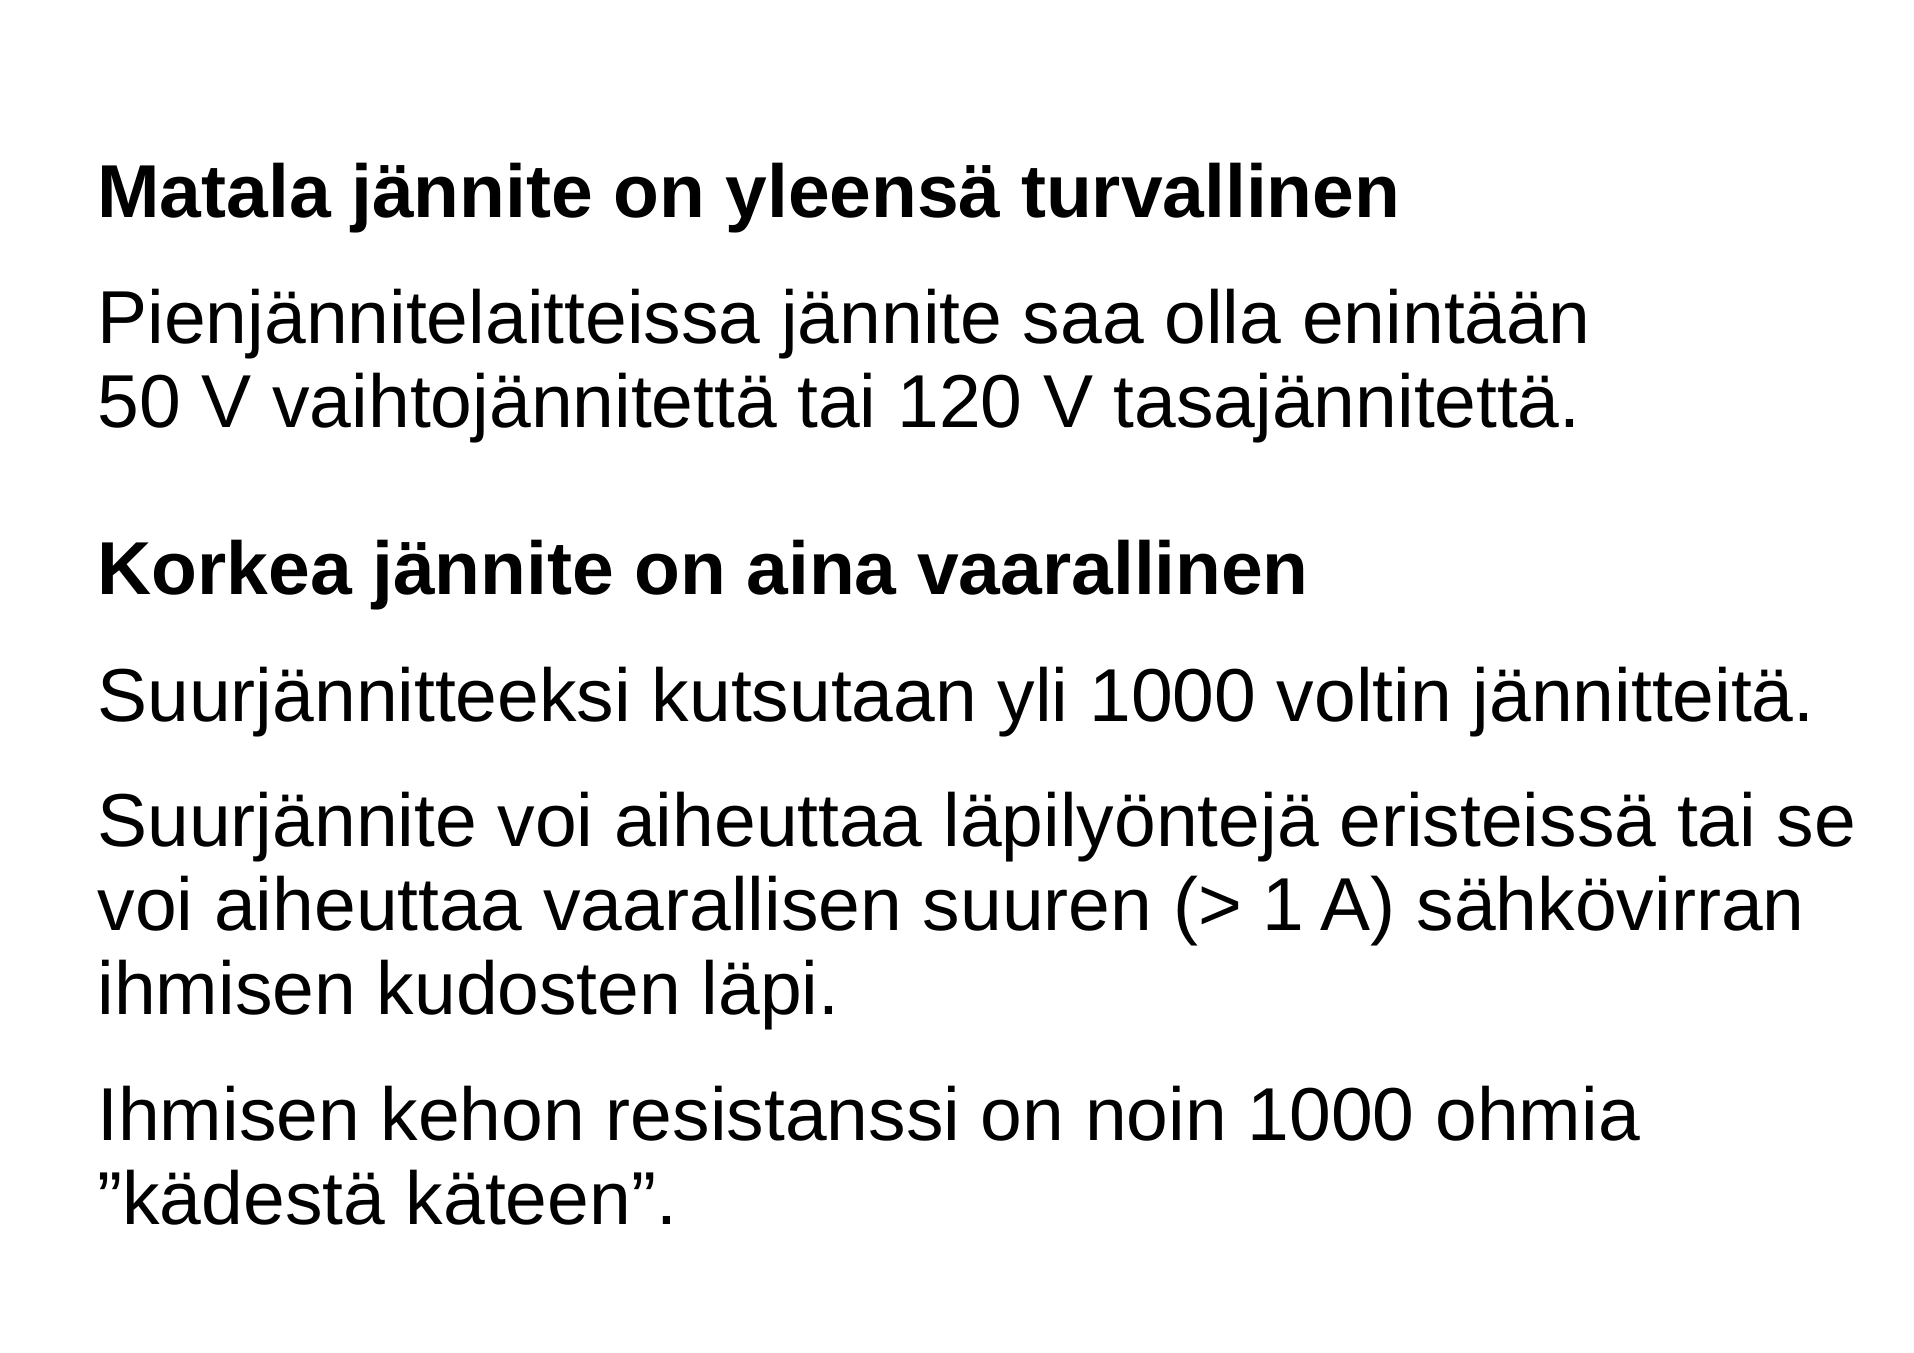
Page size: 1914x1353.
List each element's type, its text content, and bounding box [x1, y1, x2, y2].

text_box Matala jännite on yleensä turvallinen Pienjännitelaitteissa jännite saa olla enintään 50 V vaihtojännitettä tai 120 V tasajännitettä. Korkea jännite on aina vaarallinen Suurjännitteeksi kutsutaan yli 1000 voltin jännitteitä. Suurjännite voi aiheuttaa läpilyöntejä eristeissä tai se voi aiheuttaa vaarallisen suuren (> 1 A) sähkövirran ihmisen kudosten läpi. Ihmisen kehon resistanssi on noin 1000 ohmia ”kädestä käteen”. [82, 141, 1893, 1249]
